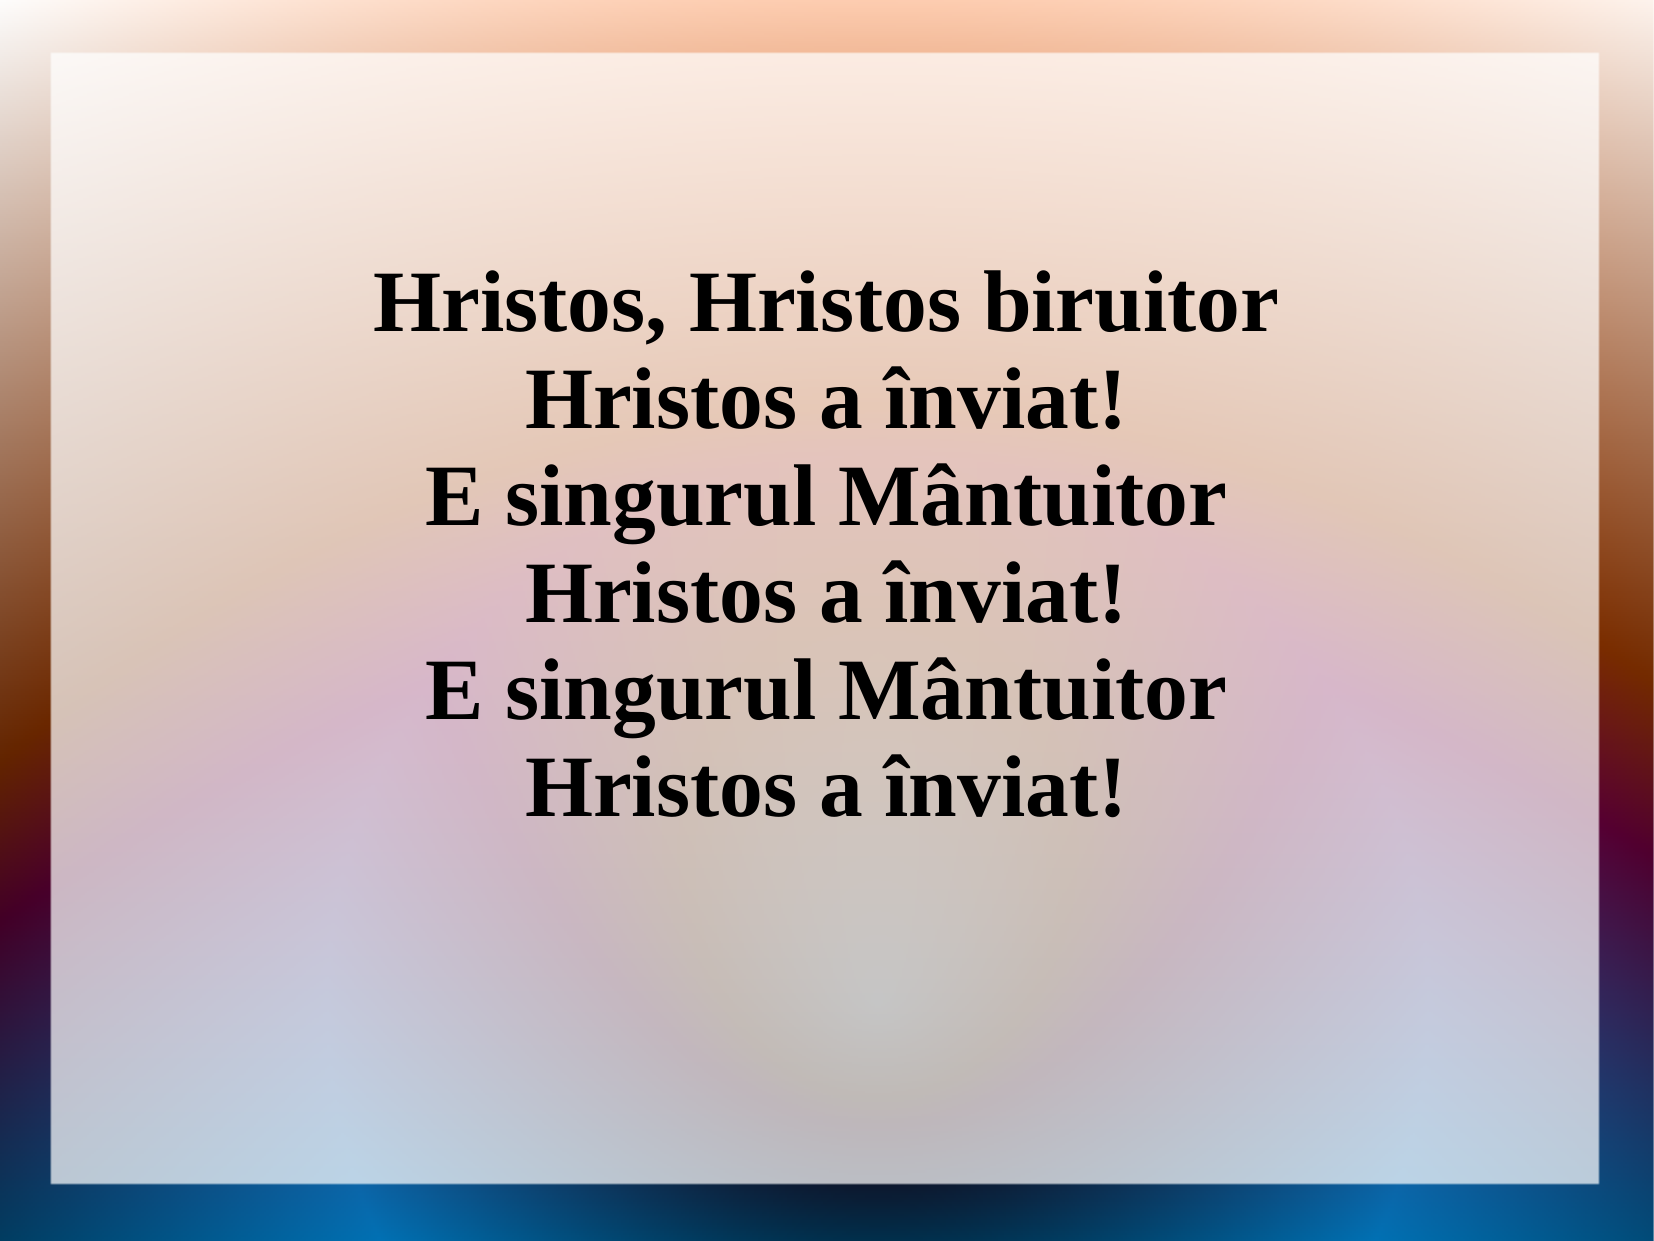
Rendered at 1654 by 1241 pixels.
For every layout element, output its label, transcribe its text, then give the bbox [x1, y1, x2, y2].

subtitle Hristos, Hristos biruitor Hristos a înviat! E singurul Mântuitor Hristos a înviat! E singurul Mântuitor Hristos a înviat! [82, 55, 1571, 1034]
picture [0, 0, 1654, 1241]
